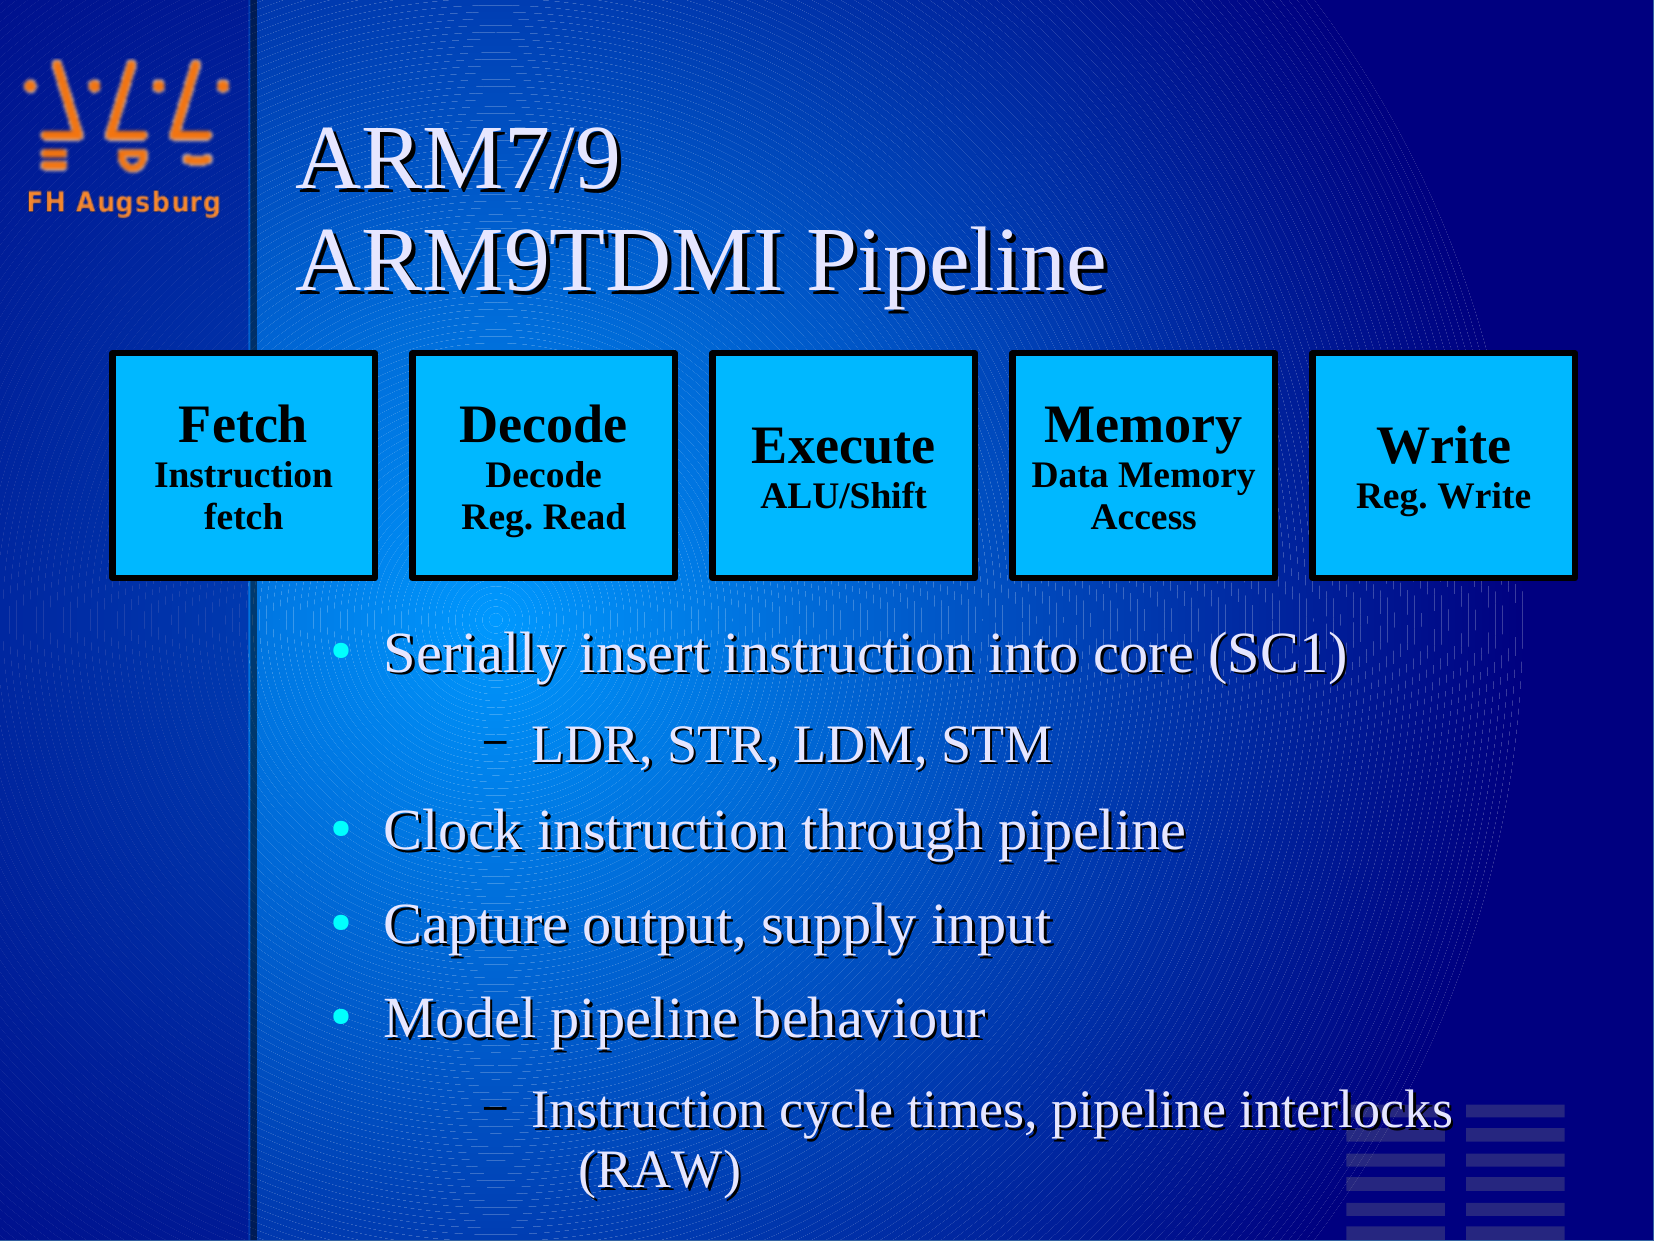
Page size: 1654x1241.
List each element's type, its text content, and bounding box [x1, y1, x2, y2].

text_box Execute ALU/Shift [712, 353, 976, 579]
text_box Decode Decode Reg. Read [412, 353, 676, 579]
text_box Fetch Instruction fetch [112, 353, 376, 579]
picture [14, 58, 237, 227]
title ARM7/9 ARM9TDMI Pipeline [295, 97, 1533, 320]
text_box Write Reg. Write [1312, 353, 1576, 579]
list Serially insert instruction into core (SC1) LDR, STR, LDM, STM Clock instruction through pipeline Capture output, supply input Model pipeline behaviour Instruction cycle times, pipeline interlocks (RAW) [295, 620, 1595, 1175]
text_box Memory Data Memory Access [1012, 353, 1276, 579]
